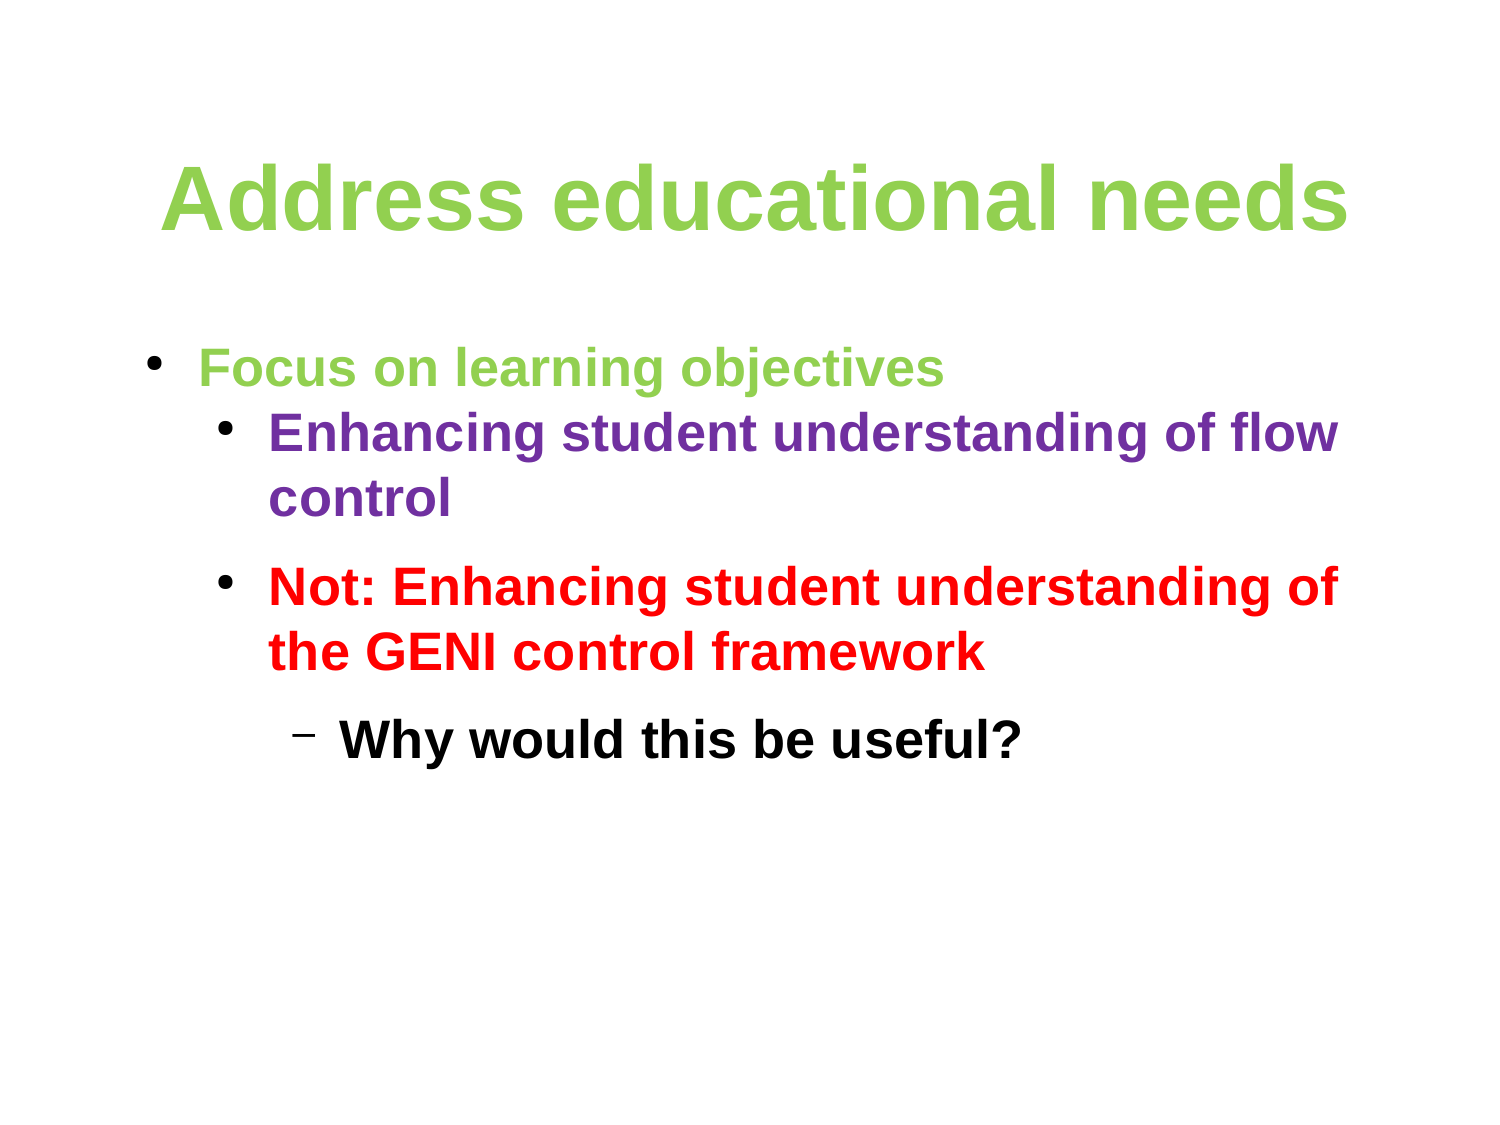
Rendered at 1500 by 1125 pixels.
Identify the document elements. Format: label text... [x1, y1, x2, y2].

list Focus on learning objectives Enhancing student understanding of flow control Not: Enhancing student understanding of the GENI control framework Why would this be useful? [112, 324, 1388, 1001]
title Address educational needs [112, 99, 1388, 288]
